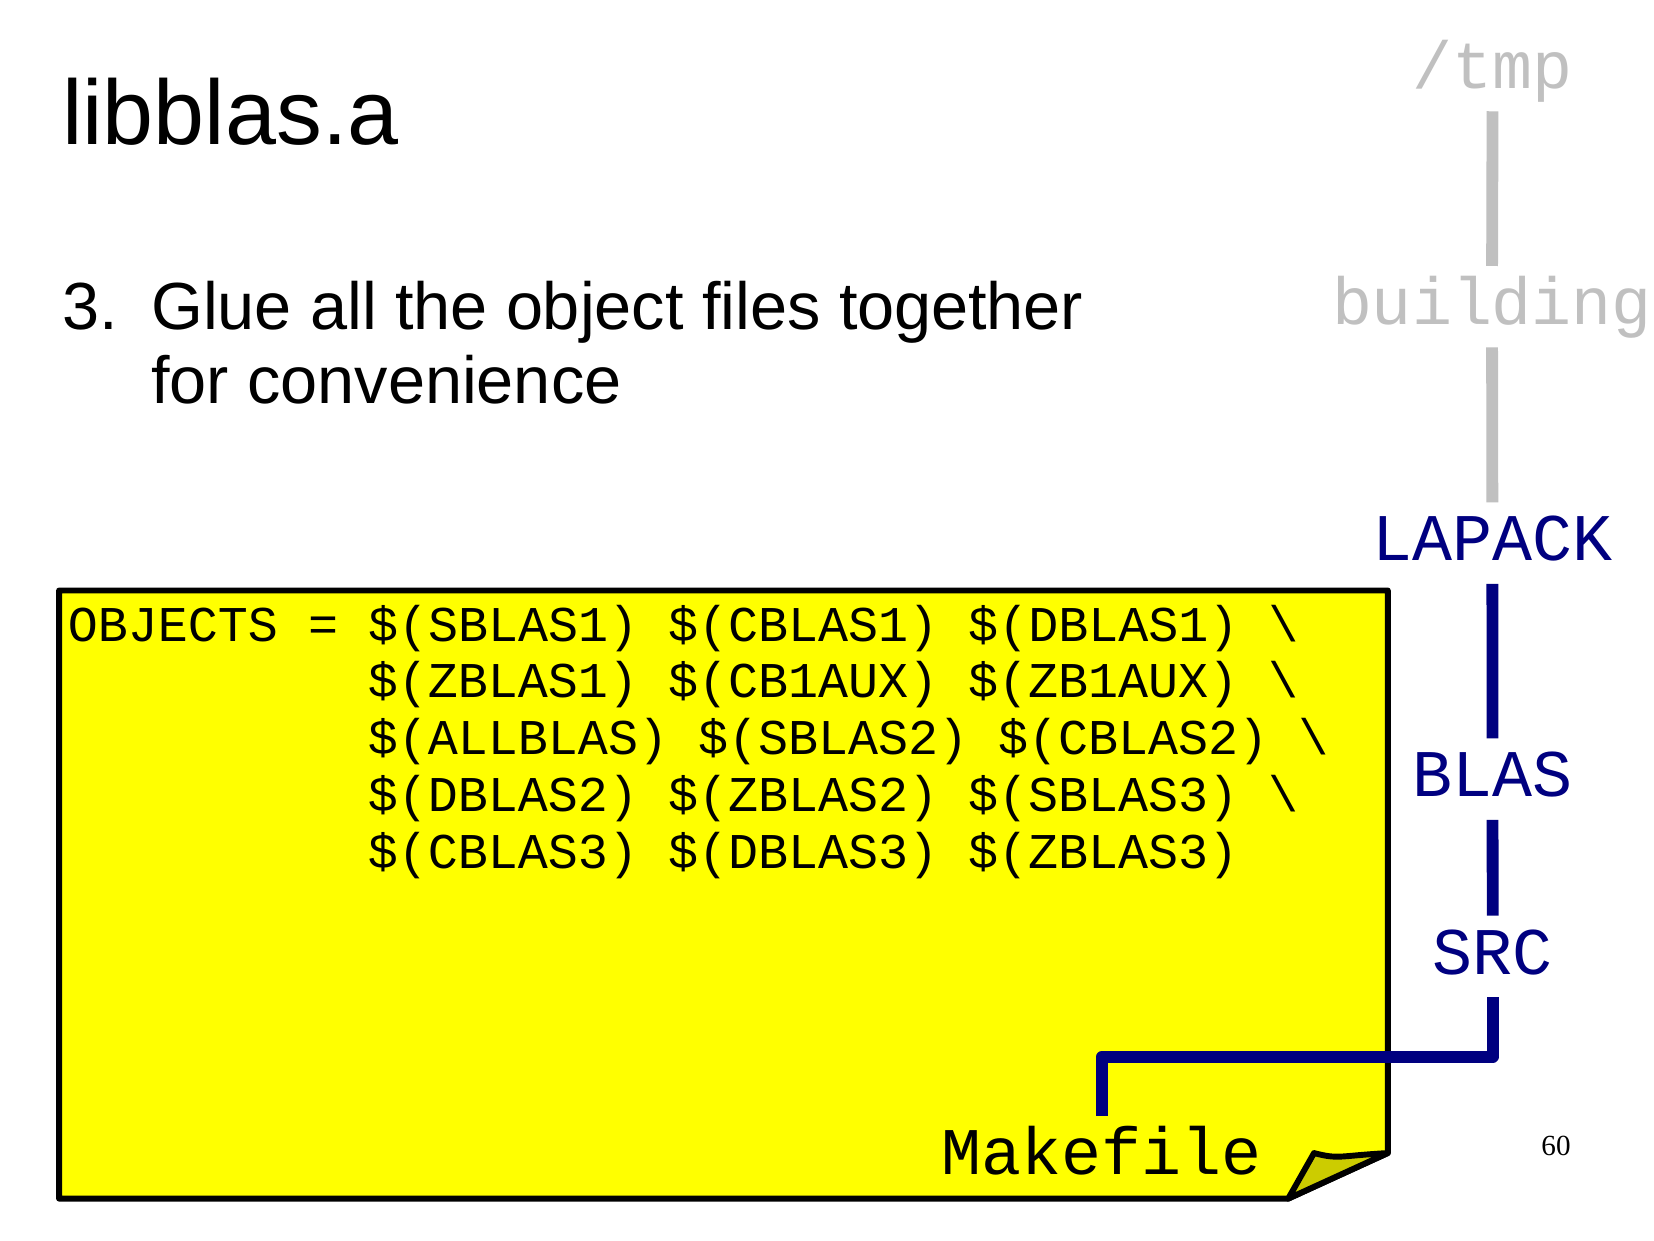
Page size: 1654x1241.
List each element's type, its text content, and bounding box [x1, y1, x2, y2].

text_box building [1329, 265, 1654, 348]
text_box libblas.a [59, 59, 403, 168]
text_box LAPACK [1369, 502, 1616, 584]
text_box /tmp [1409, 29, 1576, 112]
text_box SRC [1429, 915, 1556, 998]
text_box Makefile [938, 1116, 1266, 1198]
text_box BLAS [1409, 738, 1576, 820]
text_box 3. Glue all the object files together for convenience [59, 265, 1091, 422]
text_box OBJECTS = $(SBLAS1) $(CBLAS1) $(DBLAS1) \ $(ZBLAS1) $(CB1AUX) $(ZB1AUX) \ $(ALLBLAS) $(SBLAS2) $(CBLAS2) \ $(DBLAS2) $(ZBLAS2) $(SBLAS3) \ $(CBLAS3) $(DBLAS3) $(ZBLAS3) [59, 590, 1388, 1199]
